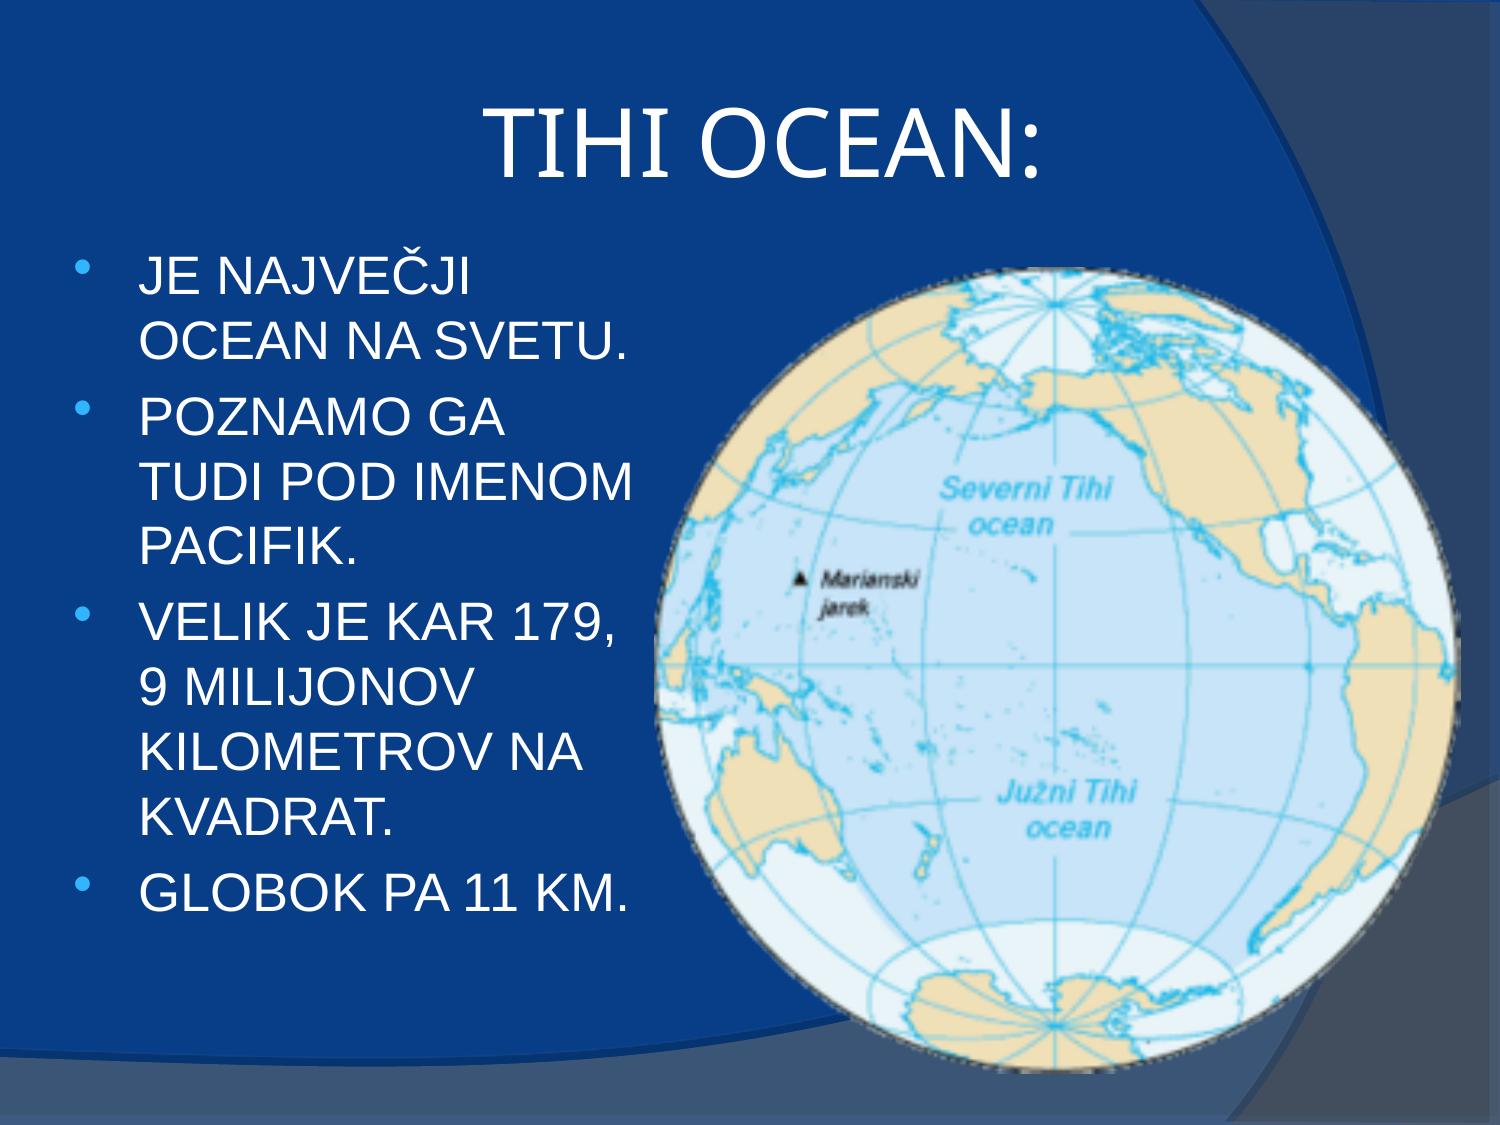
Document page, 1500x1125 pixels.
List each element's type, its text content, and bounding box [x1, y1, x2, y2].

picture [654, 171, 1461, 1125]
title TIHI OCEAN: [75, 45, 1300, 232]
list JE NAJVEČJI OCEAN NA SVETU. POZNAMO GA TUDI POD IMENOM PACIFIK. VELIK JE KAR 179, 9 MILIJONOV KILOMETROV NA KVADRAT. GLOBOK PA 11 KM. [54, 232, 654, 975]
